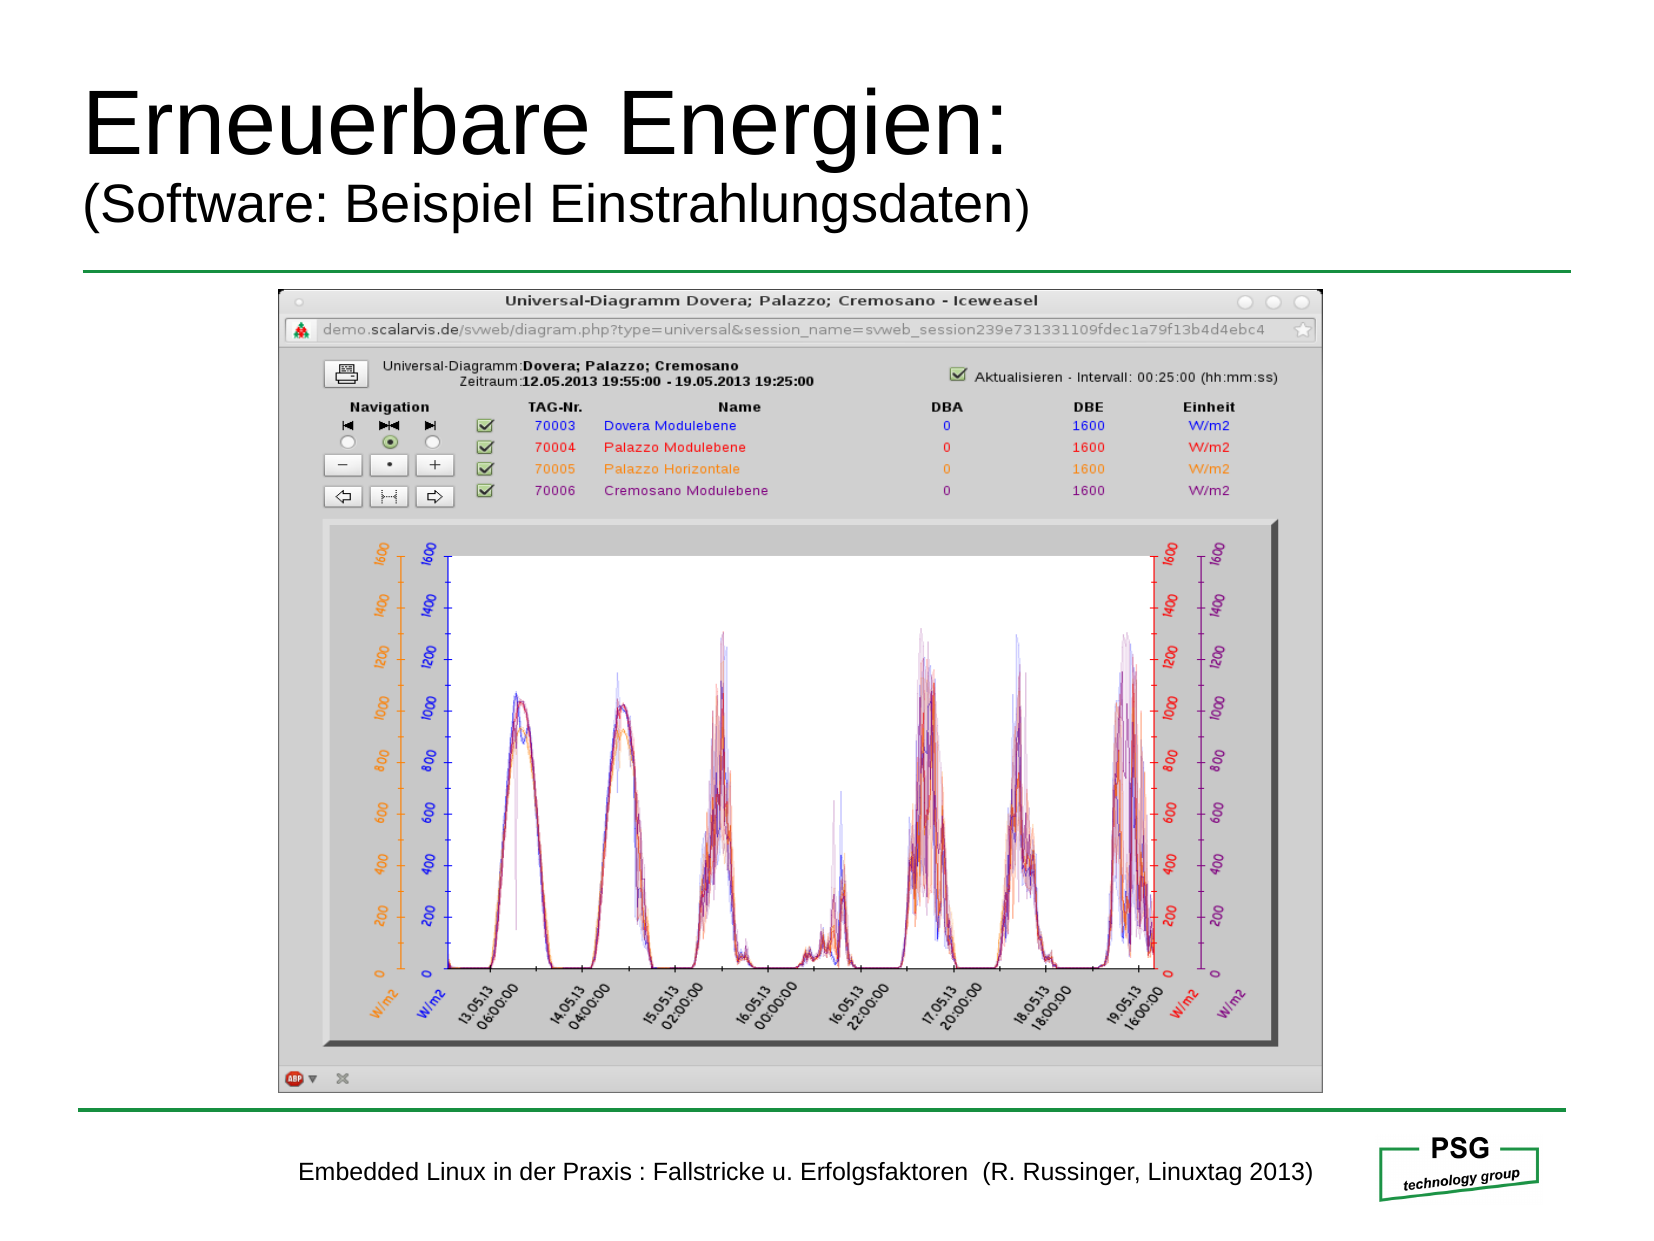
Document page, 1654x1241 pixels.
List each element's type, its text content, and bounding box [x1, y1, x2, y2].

title Erneuerbare Energien: (Software: Beispiel Einstrahlungsdaten) [82, 49, 1571, 257]
picture [1375, 1134, 1543, 1205]
picture [278, 289, 1323, 1093]
